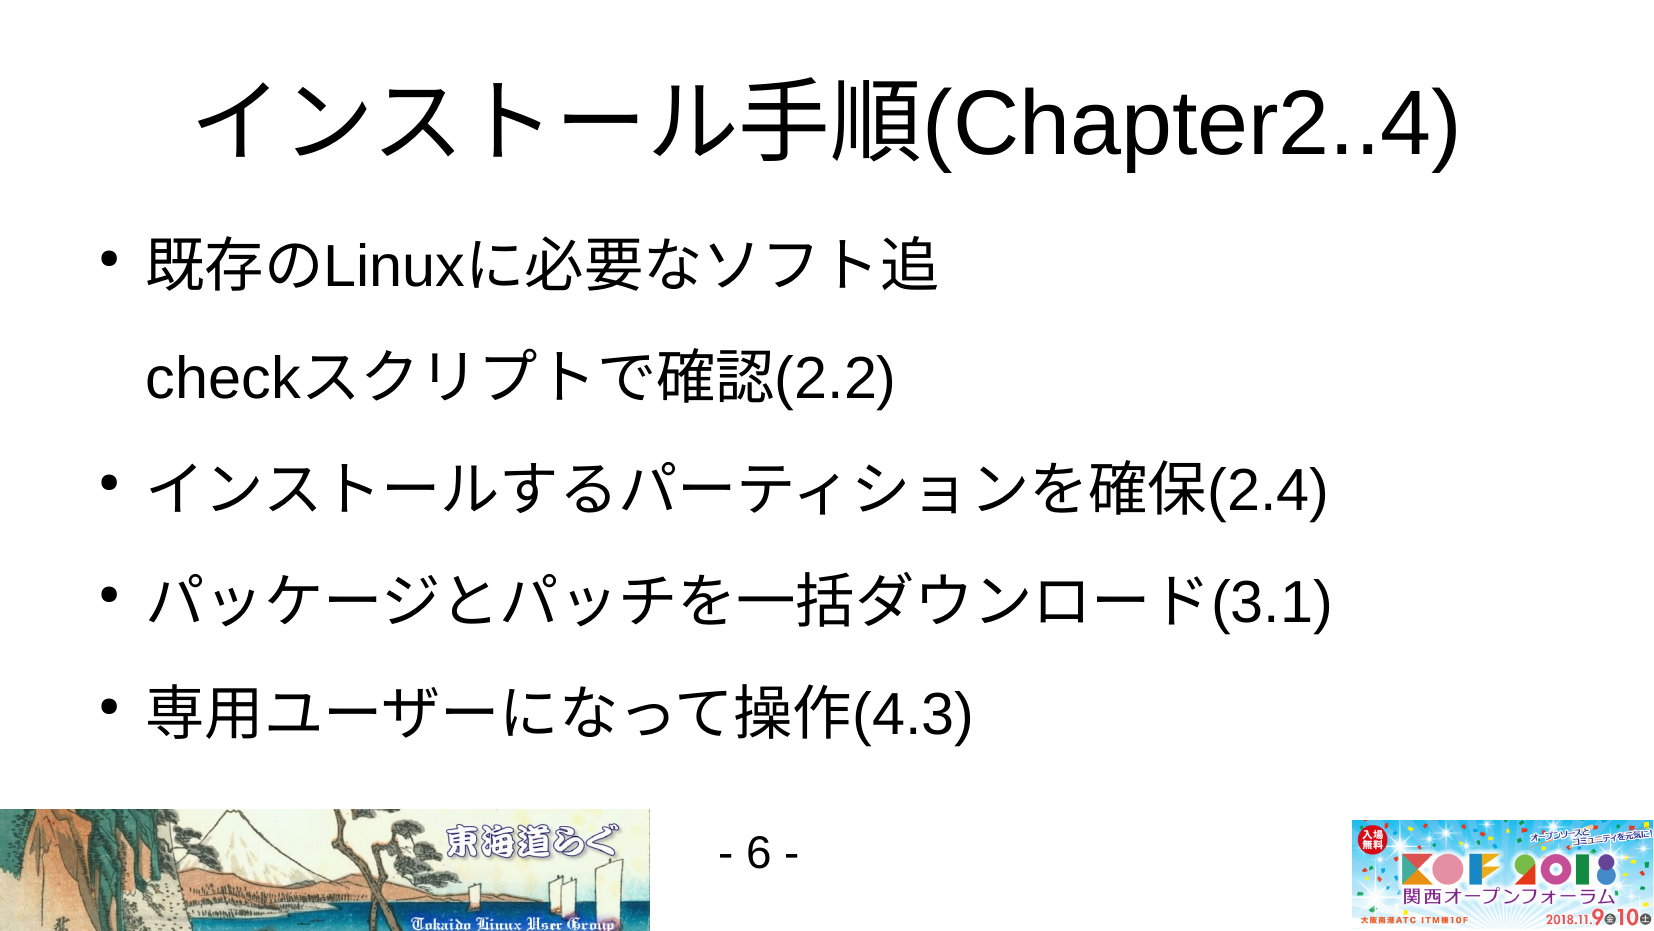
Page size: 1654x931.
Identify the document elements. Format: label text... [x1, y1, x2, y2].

picture [0, 809, 650, 931]
title インストール手順(Chapter2..4) [82, 37, 1571, 193]
picture [1352, 820, 1654, 930]
list 既存のLinuxに必要なソフト追 checkスクリプトで確認(2.2) インストールするパーティションを確保(2.4) パッケージとパッチを一括ダウンロード(3.1) 専用ユーザーになって操作(4.3) [82, 217, 1571, 758]
text_box - <番号> - [733, 819, 968, 898]
